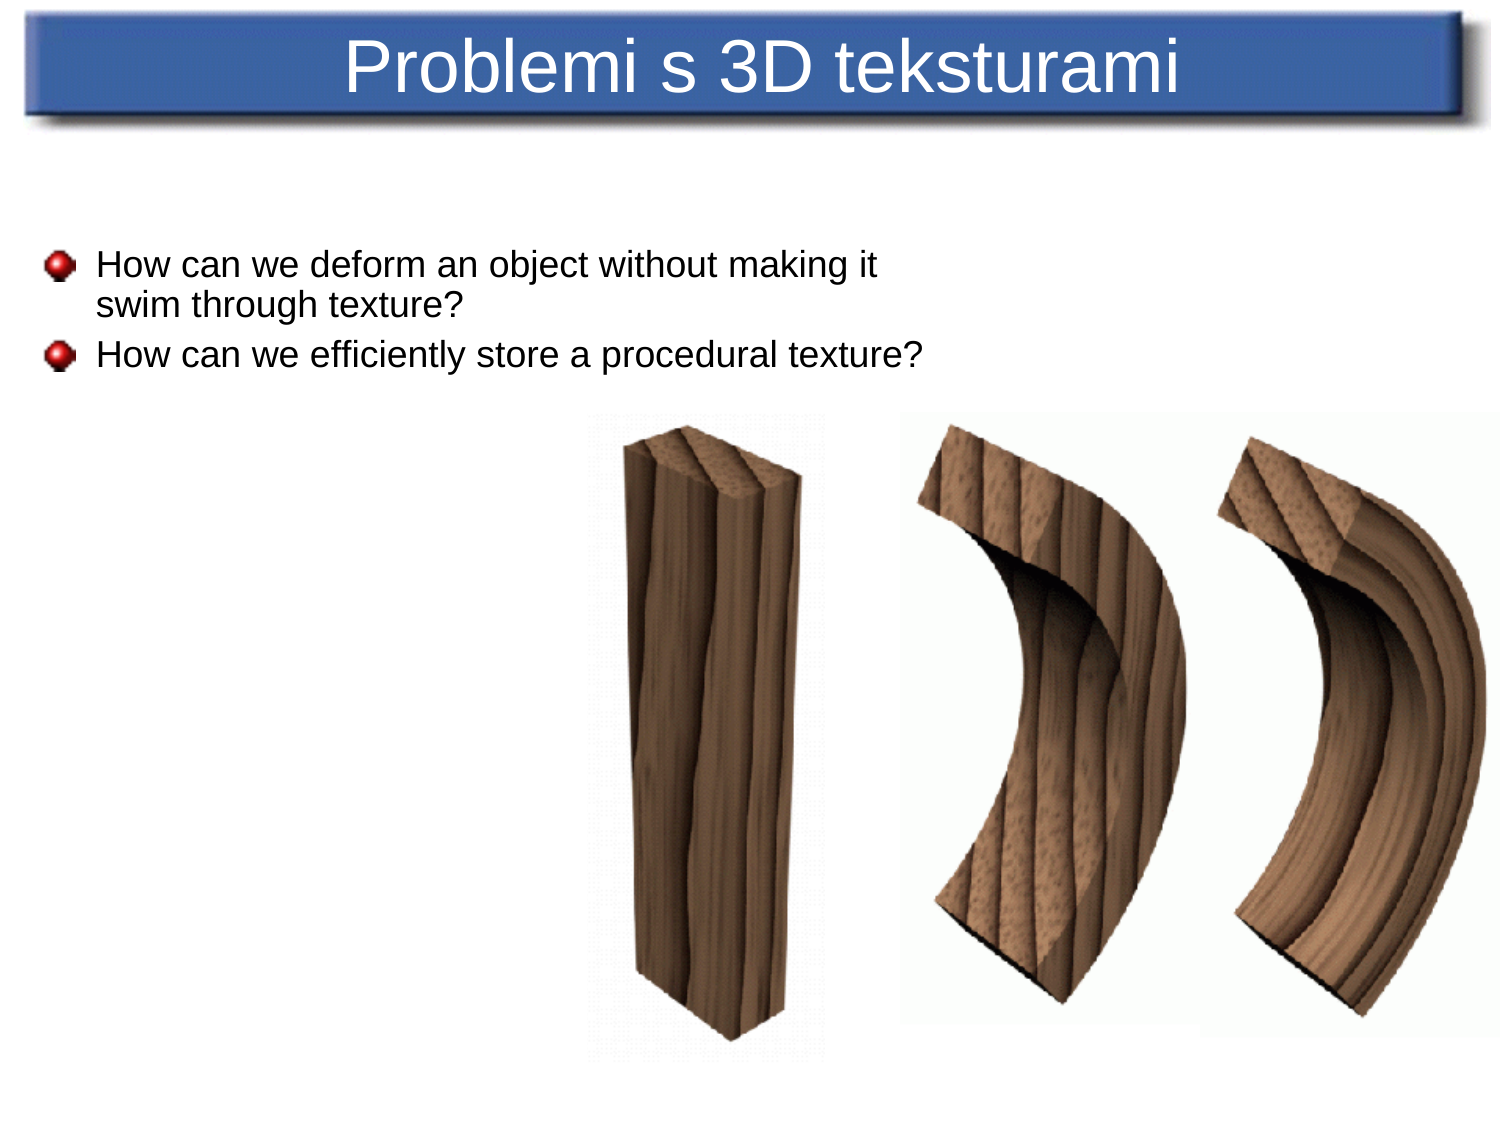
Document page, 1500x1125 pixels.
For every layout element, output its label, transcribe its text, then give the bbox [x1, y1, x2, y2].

list How can we deform an object without making it swim through texture? How can we efficiently store a procedural texture? [24, 237, 988, 1000]
title Problemi s 3D teksturami [24, 0, 1500, 126]
picture [587, 412, 826, 1063]
picture [900, 412, 1500, 1038]
picture [23, 8, 1491, 135]
